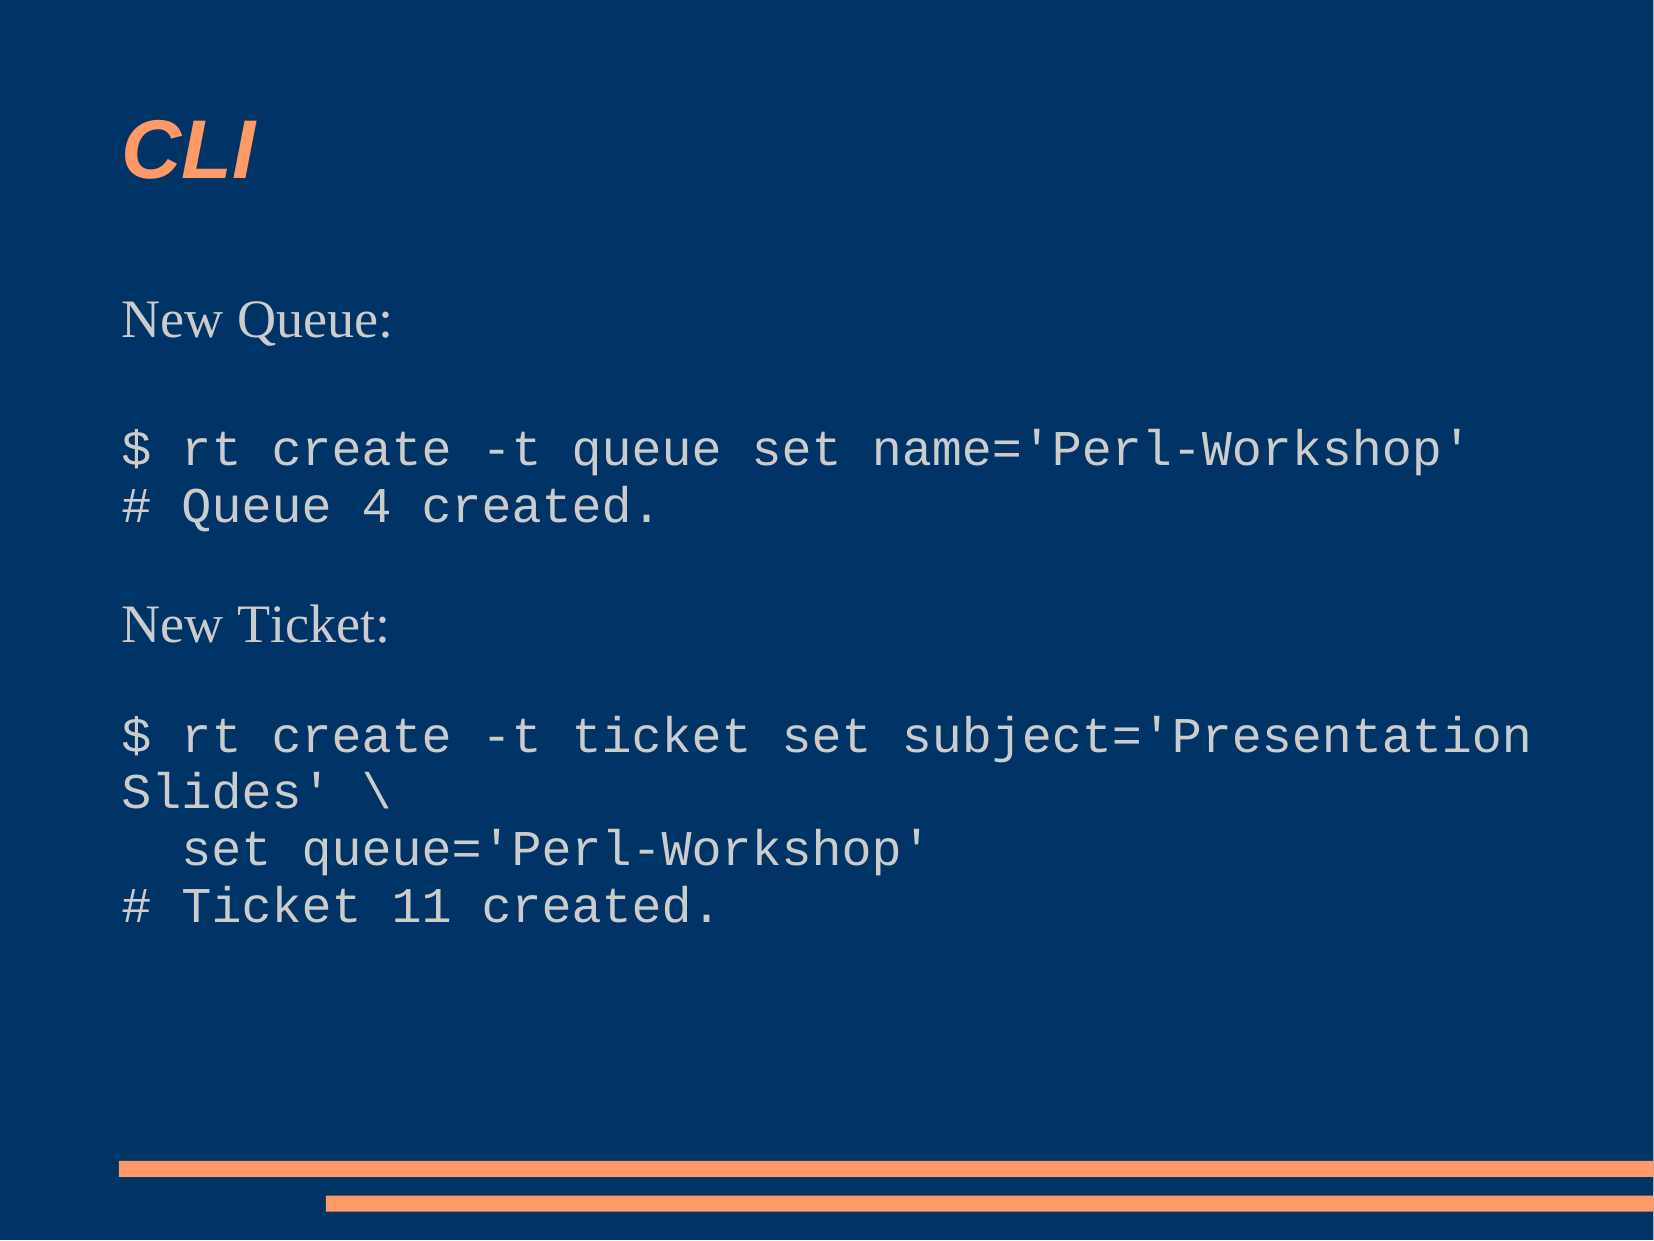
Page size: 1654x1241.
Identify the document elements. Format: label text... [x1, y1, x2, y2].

subtitle New Queue: $ rt create -t queue set name='Perl-Workshop' # Queue 4 created. New Ticket: $ rt create -t ticket set subject='Presentation Slides' \ set queue='Perl-Workshop' # Ticket 11 created. [121, 289, 1561, 1165]
title CLI [121, 46, 1534, 254]
